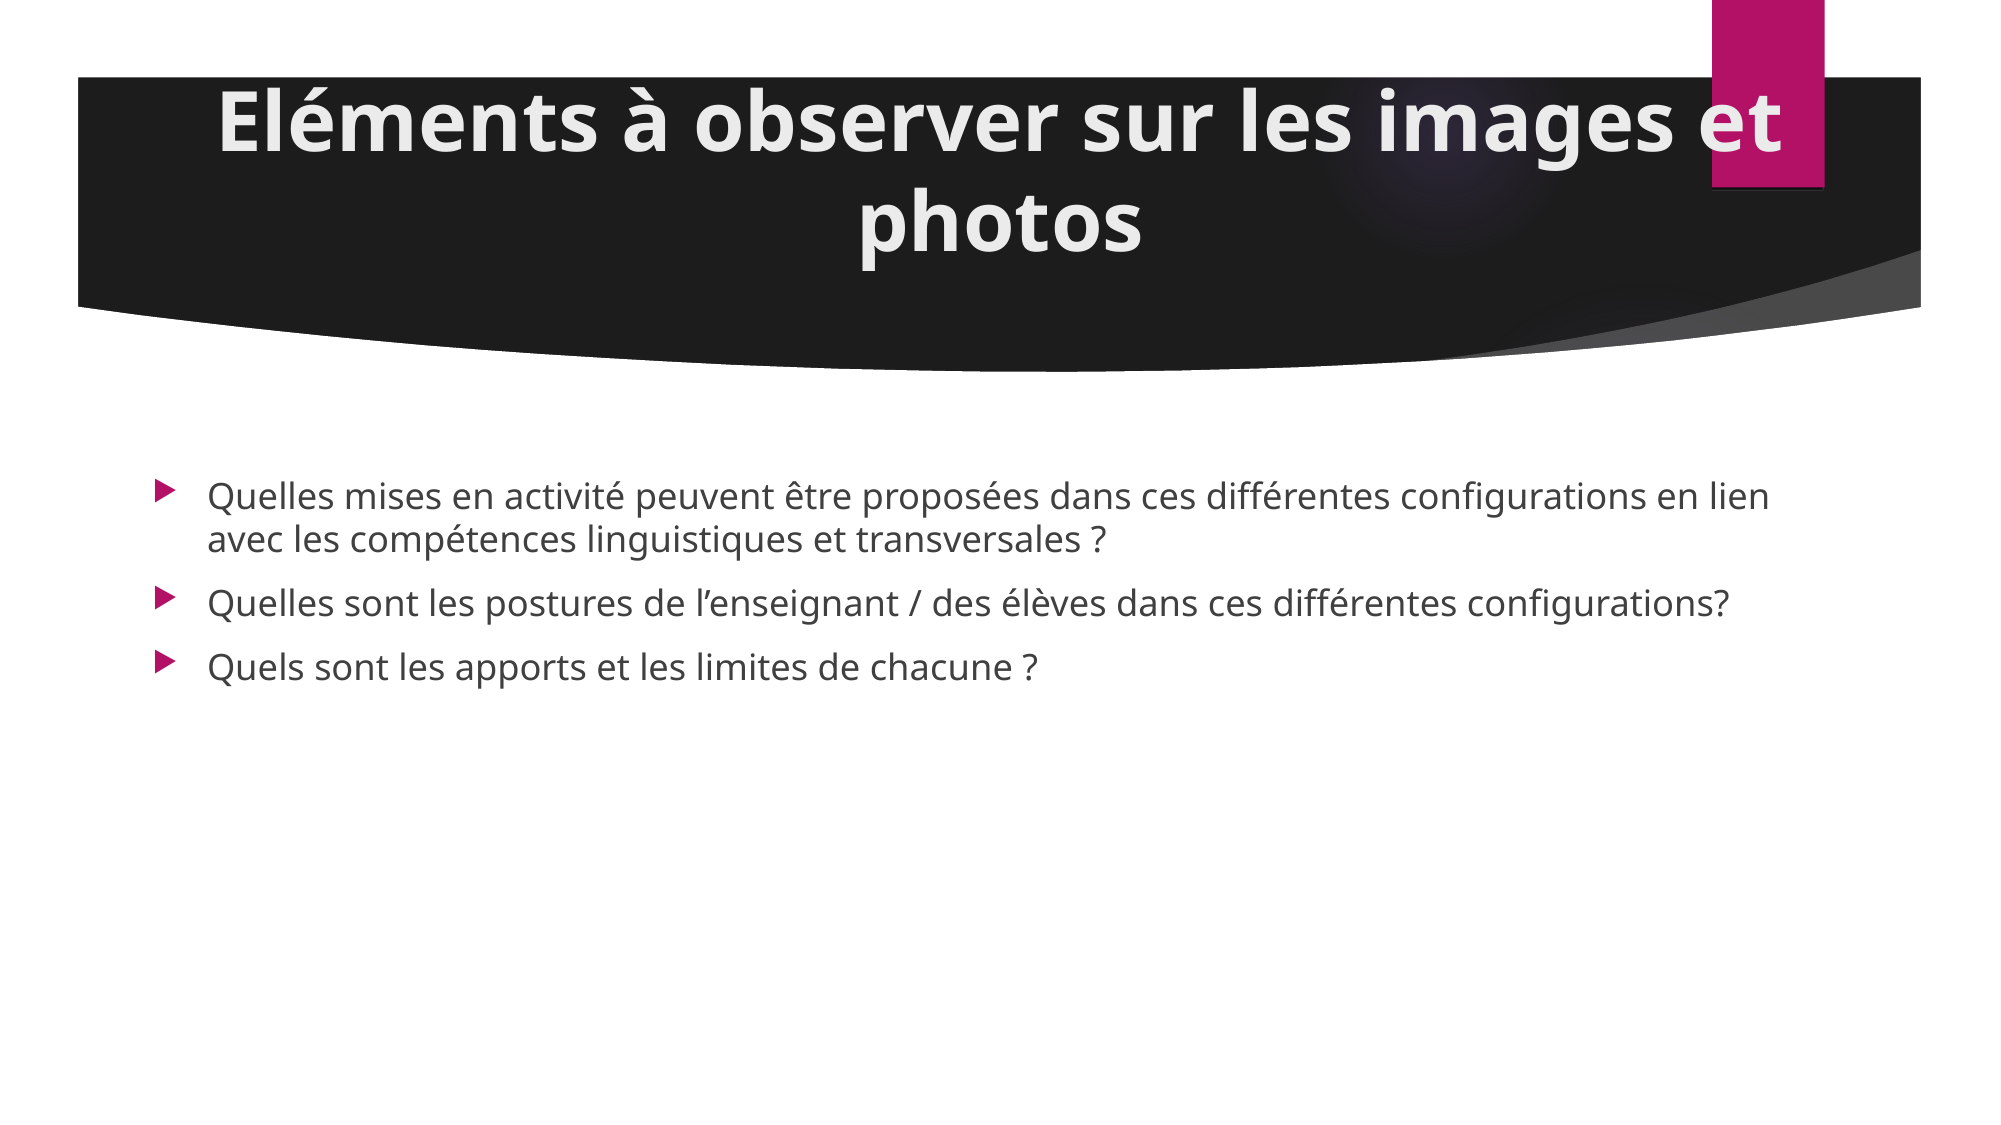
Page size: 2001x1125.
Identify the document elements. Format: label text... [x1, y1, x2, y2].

picture [1412, 278, 1829, 361]
list Quelles mises en activité peuvent être proposées dans ces différentes configurations en lien avec les compétences linguistiques et transversales ? Quelles sont les postures de l’enseignant / des élèves dans ces différentes configurations? Quels sont les apports et les limites de chacune ? [137, 401, 1863, 697]
title Eléments à observer sur les images et photos [137, 59, 1863, 278]
